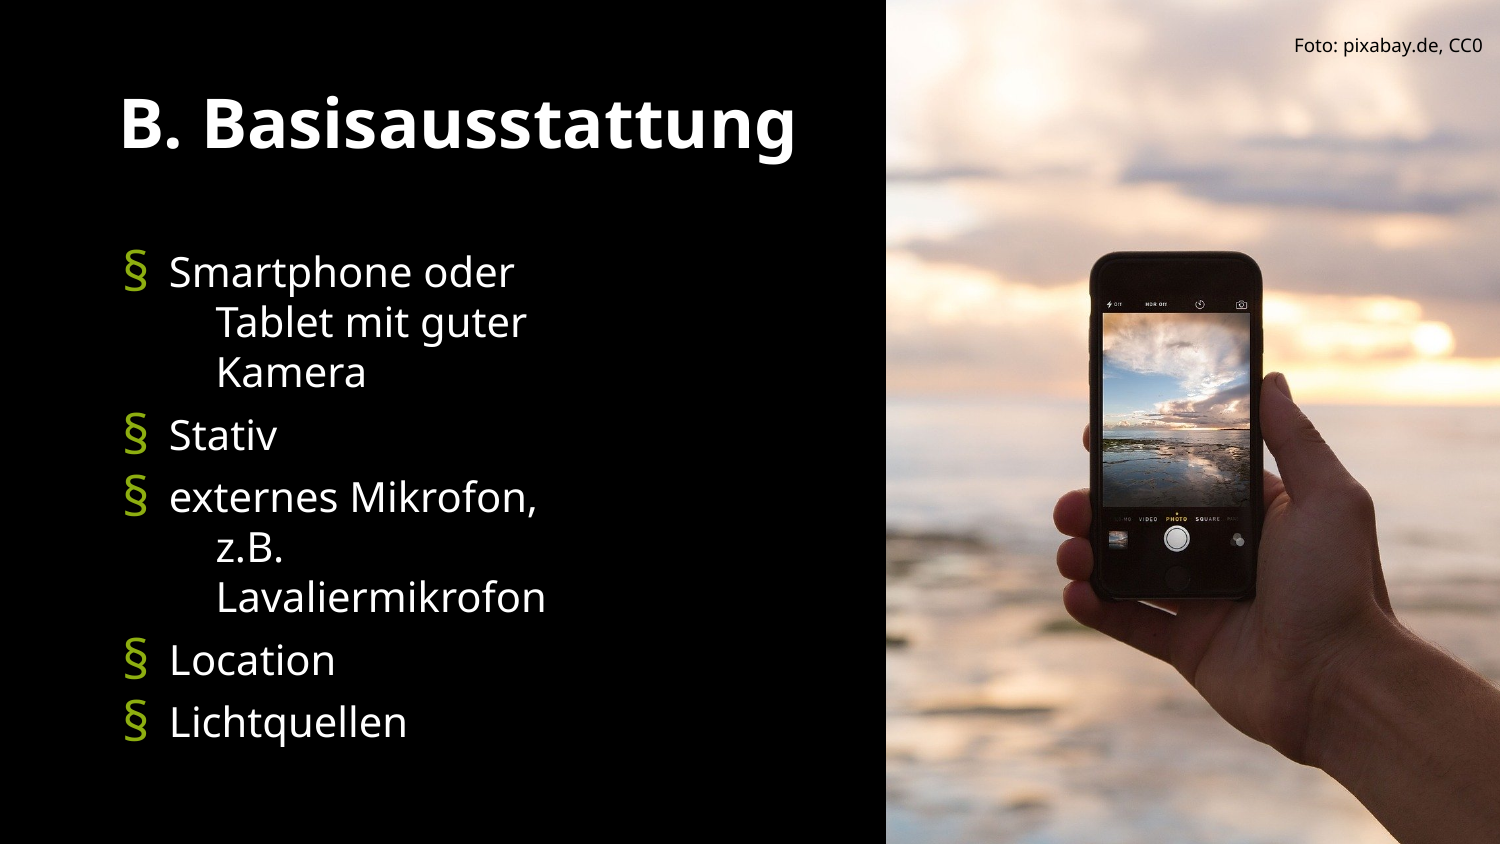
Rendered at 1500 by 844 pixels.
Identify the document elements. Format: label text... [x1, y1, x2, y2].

picture [886, 0, 1500, 844]
text_box Smartphone oder Tablet mit guter Kamera Stativ externes Mikrofon, z.B. Lavaliermikrofon Location Lichtquellen [122, 245, 611, 650]
text_box Foto: pixabay.de, CC0 [1282, 27, 1500, 62]
title B. Basisausstattung [103, 44, 886, 209]
